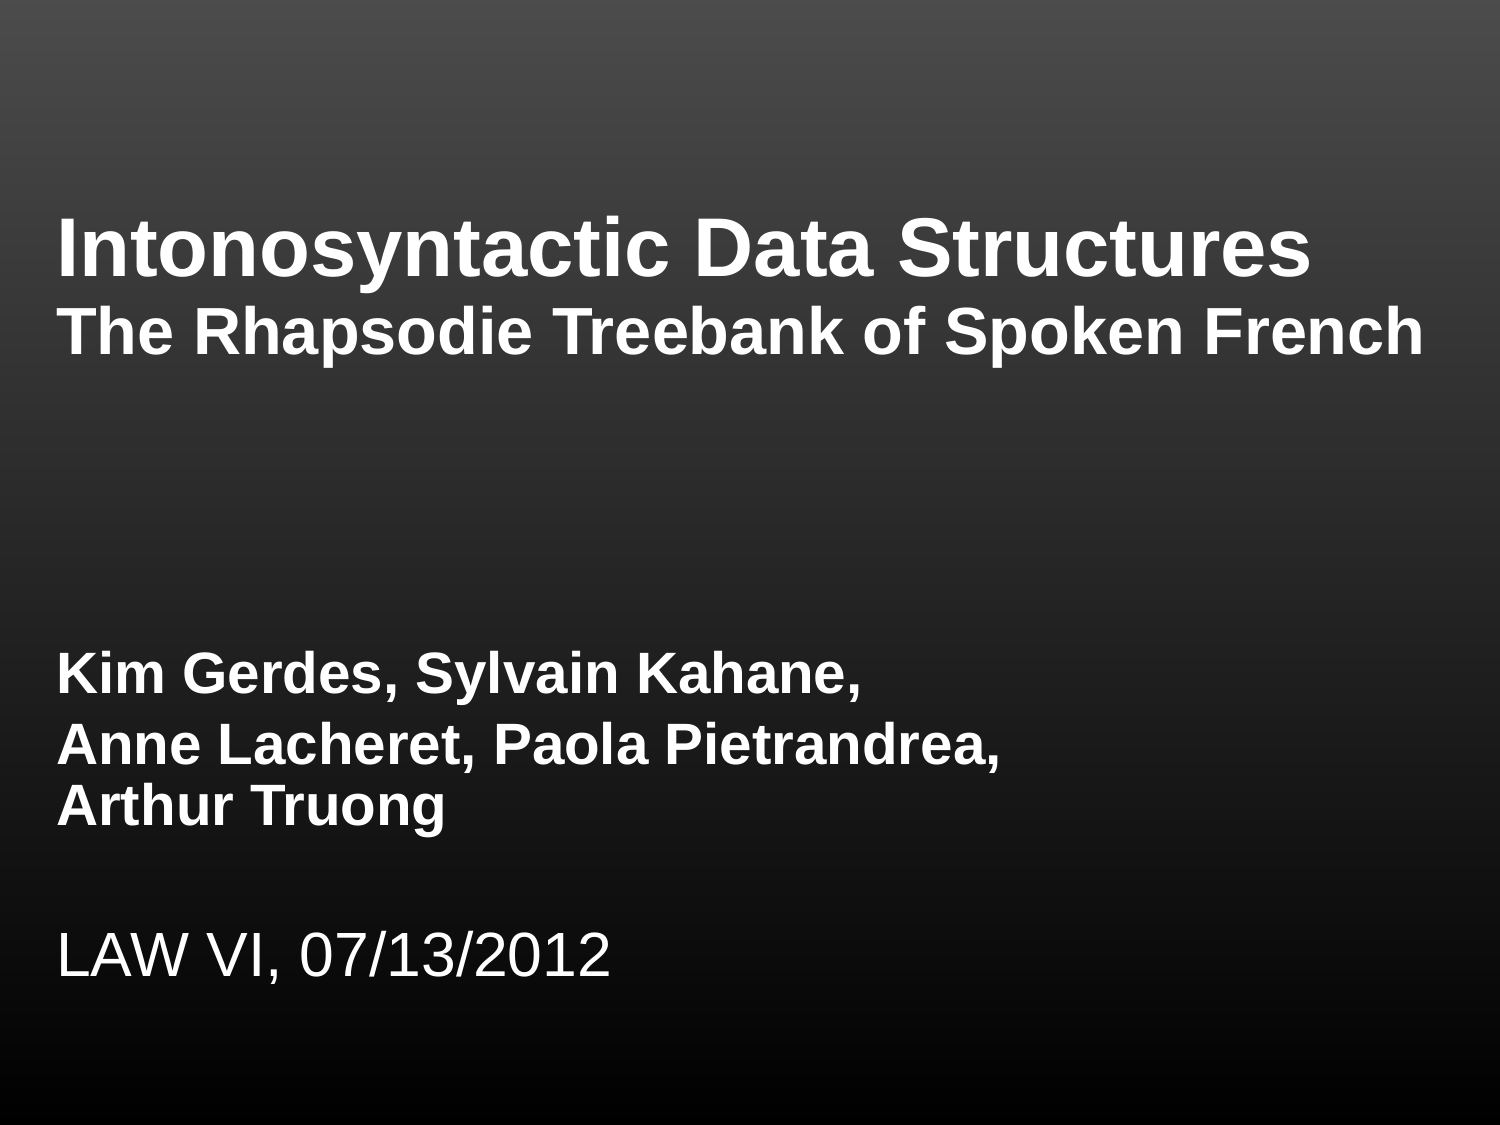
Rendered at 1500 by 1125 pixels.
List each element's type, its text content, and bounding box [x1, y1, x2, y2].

text_box Kim Gerdes, Sylvain Kahane, Anne Lacheret, Paola Pietrandrea, Arthur Truong LAW VI, 07/13/2012 [41, 637, 1384, 997]
title Intonosyntactic Data Structures The Rhapsodie Treebank of Spoken French [41, 164, 1456, 407]
